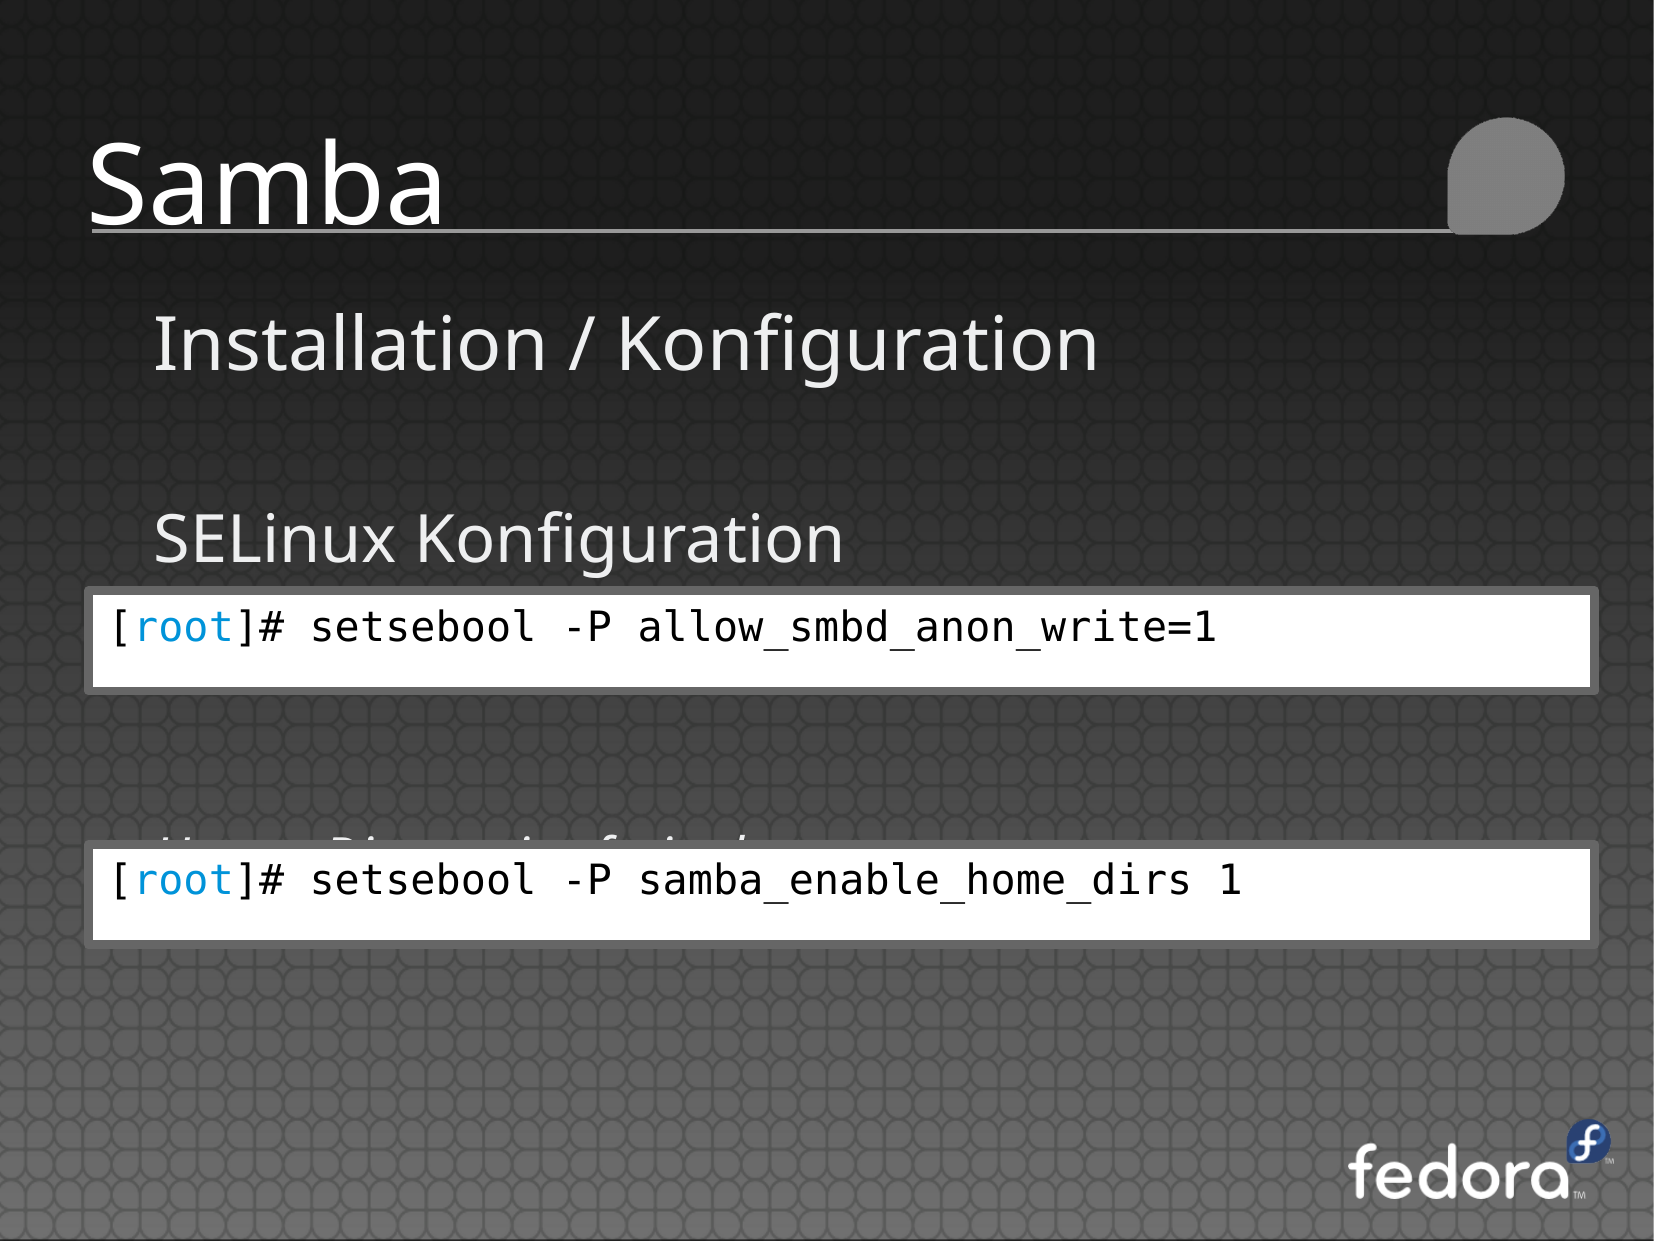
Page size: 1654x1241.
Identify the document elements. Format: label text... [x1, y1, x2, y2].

list Installation / Konfiguration SELinux Konfiguration Home Directories freigeben: [82, 290, 1571, 1109]
text_box [root]# setsebool -P samba_enable_home_dirs 1 [88, 844, 1595, 945]
picture [0, 0, 1654, 1241]
text_box [root]# setsebool -P allow_smbd_anon_write=1 [88, 590, 1595, 691]
title Samba [86, 112, 1576, 249]
